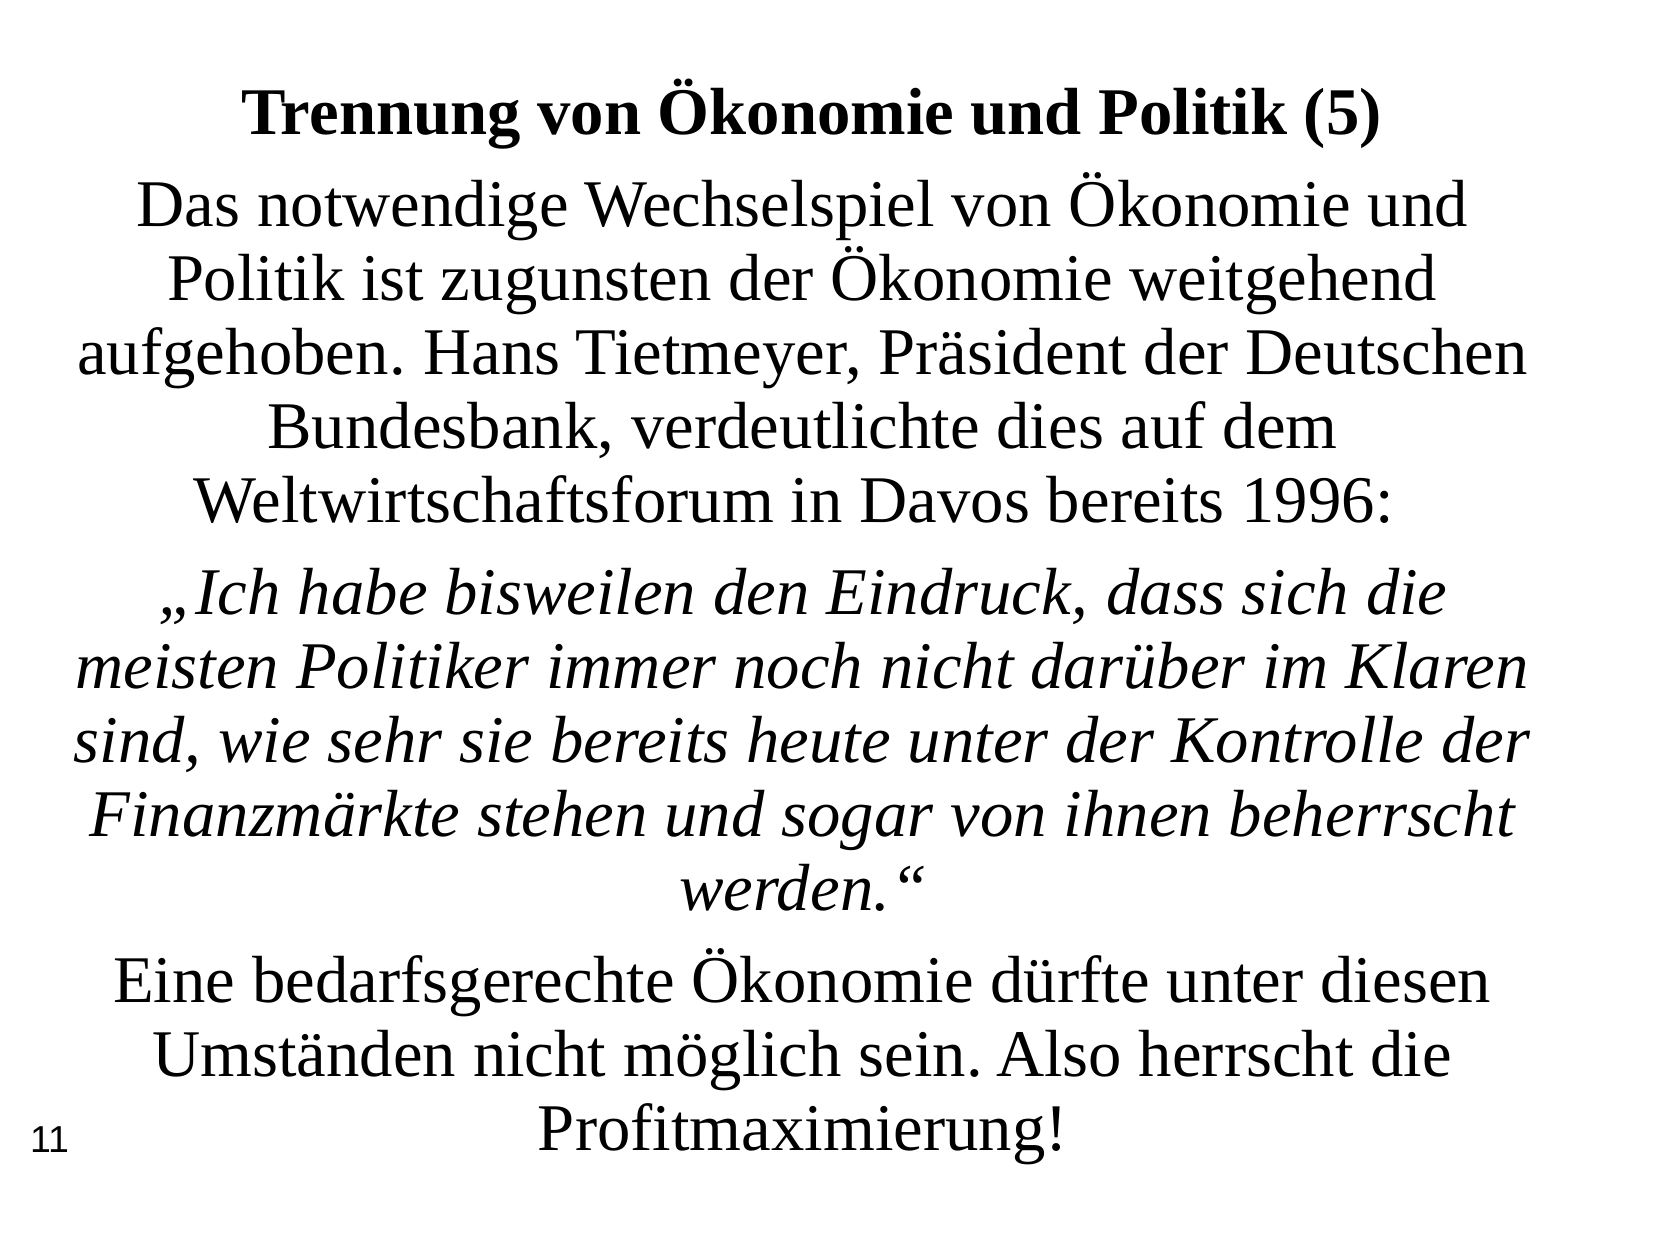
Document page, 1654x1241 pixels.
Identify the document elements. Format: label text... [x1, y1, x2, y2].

text_box <Nummer> [15, 1111, 233, 1168]
text_box Trennung von Ökonomie und Politik (5) Das notwendige Wechselspiel von Ökonomie und Politik ist zugunsten der Ökonomie weitgehend aufgehoben. Hans Tietmeyer, Präsident der Deutschen Bundesbank, verdeutlichte dies auf dem Weltwirtschaftsforum in Davos bereits 1996: „Ich habe bisweilen den Eindruck, dass sich die meisten Politiker immer noch nicht darüber im Klaren sind, wie sehr sie bereits heute unter der Kontrolle der Finanzmärkte stehen und sogar von ihnen beherrscht werden.“ Eine bedarfsgerechte Ökonomie dürfte unter diesen Umständen nicht möglich sein. Also herrscht die Profitmaximierung! [59, 67, 1595, 1173]
